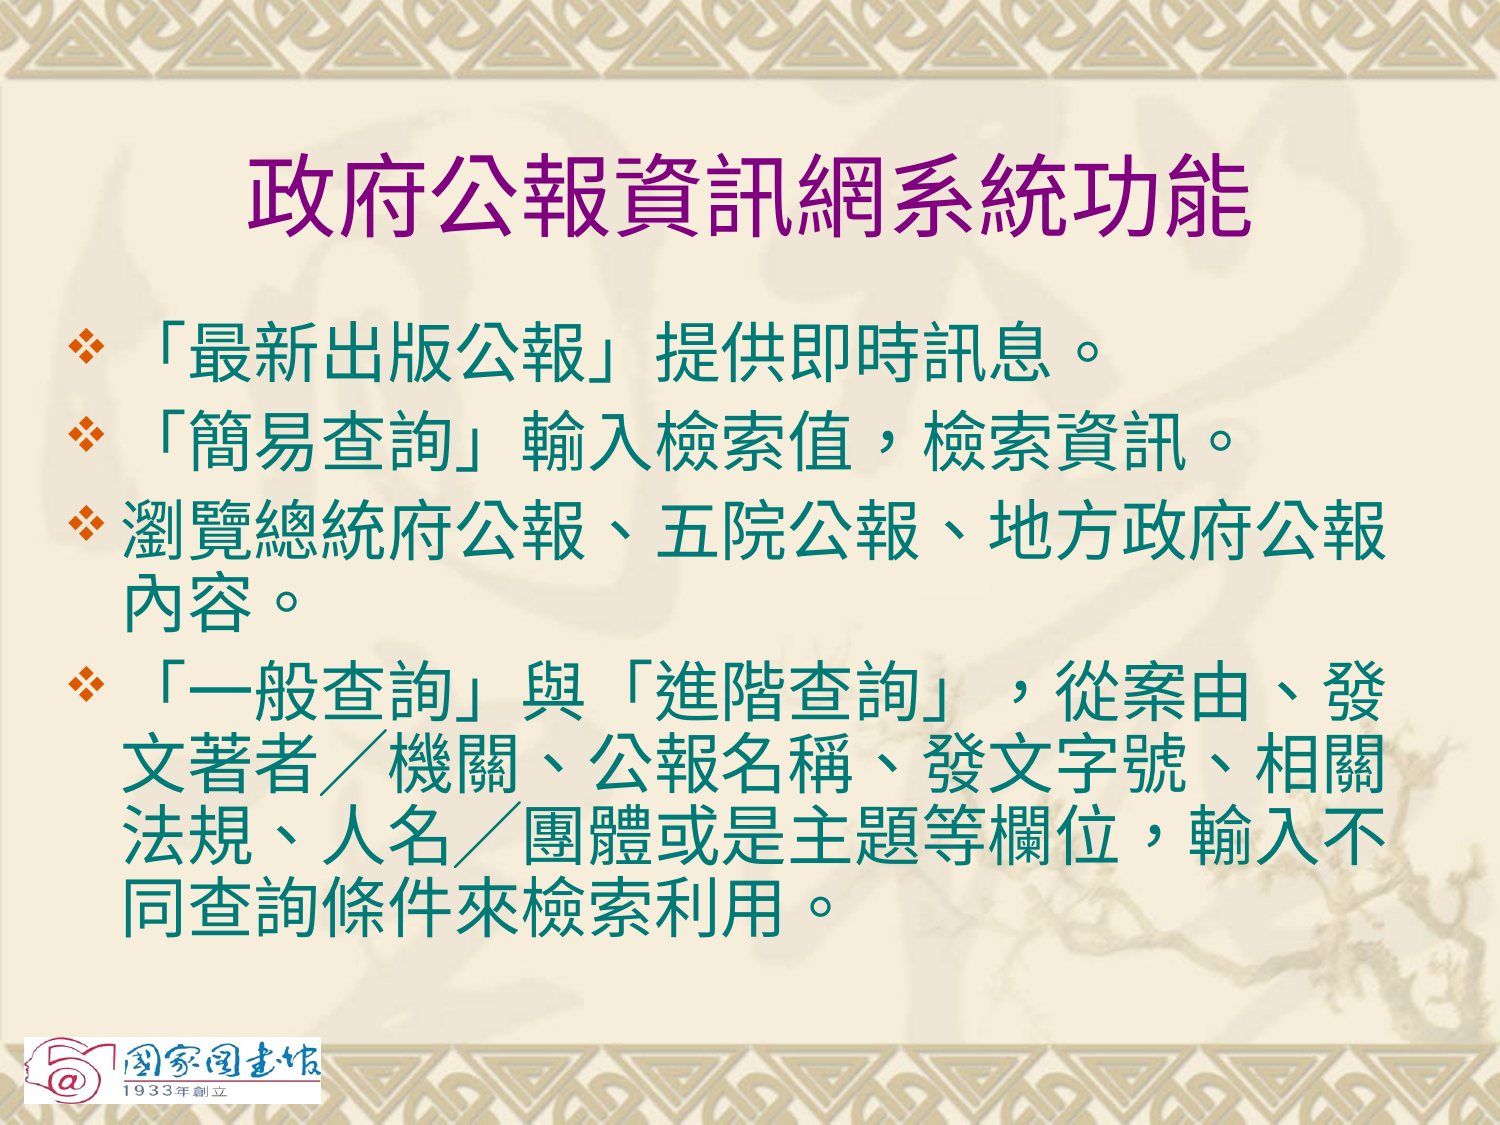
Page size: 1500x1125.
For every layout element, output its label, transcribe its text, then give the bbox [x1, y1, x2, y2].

list 「最新出版公報」提供即時訊息。 「簡易查詢」輸入檢索值，檢索資訊。 瀏覽總統府公報、五院公報、地方政府公報內容。 「一般查詢」與「進階查詢」，從案由、發文著者╱機關、公報名稱、發文字號、相關法規、人名╱團體或是主題等欄位，輸入不同查詢條件來檢索利用。 [49, 312, 1451, 1001]
title 政府公報資訊網系統功能 [49, 99, 1451, 288]
picture [0, 0, 1500, 1125]
